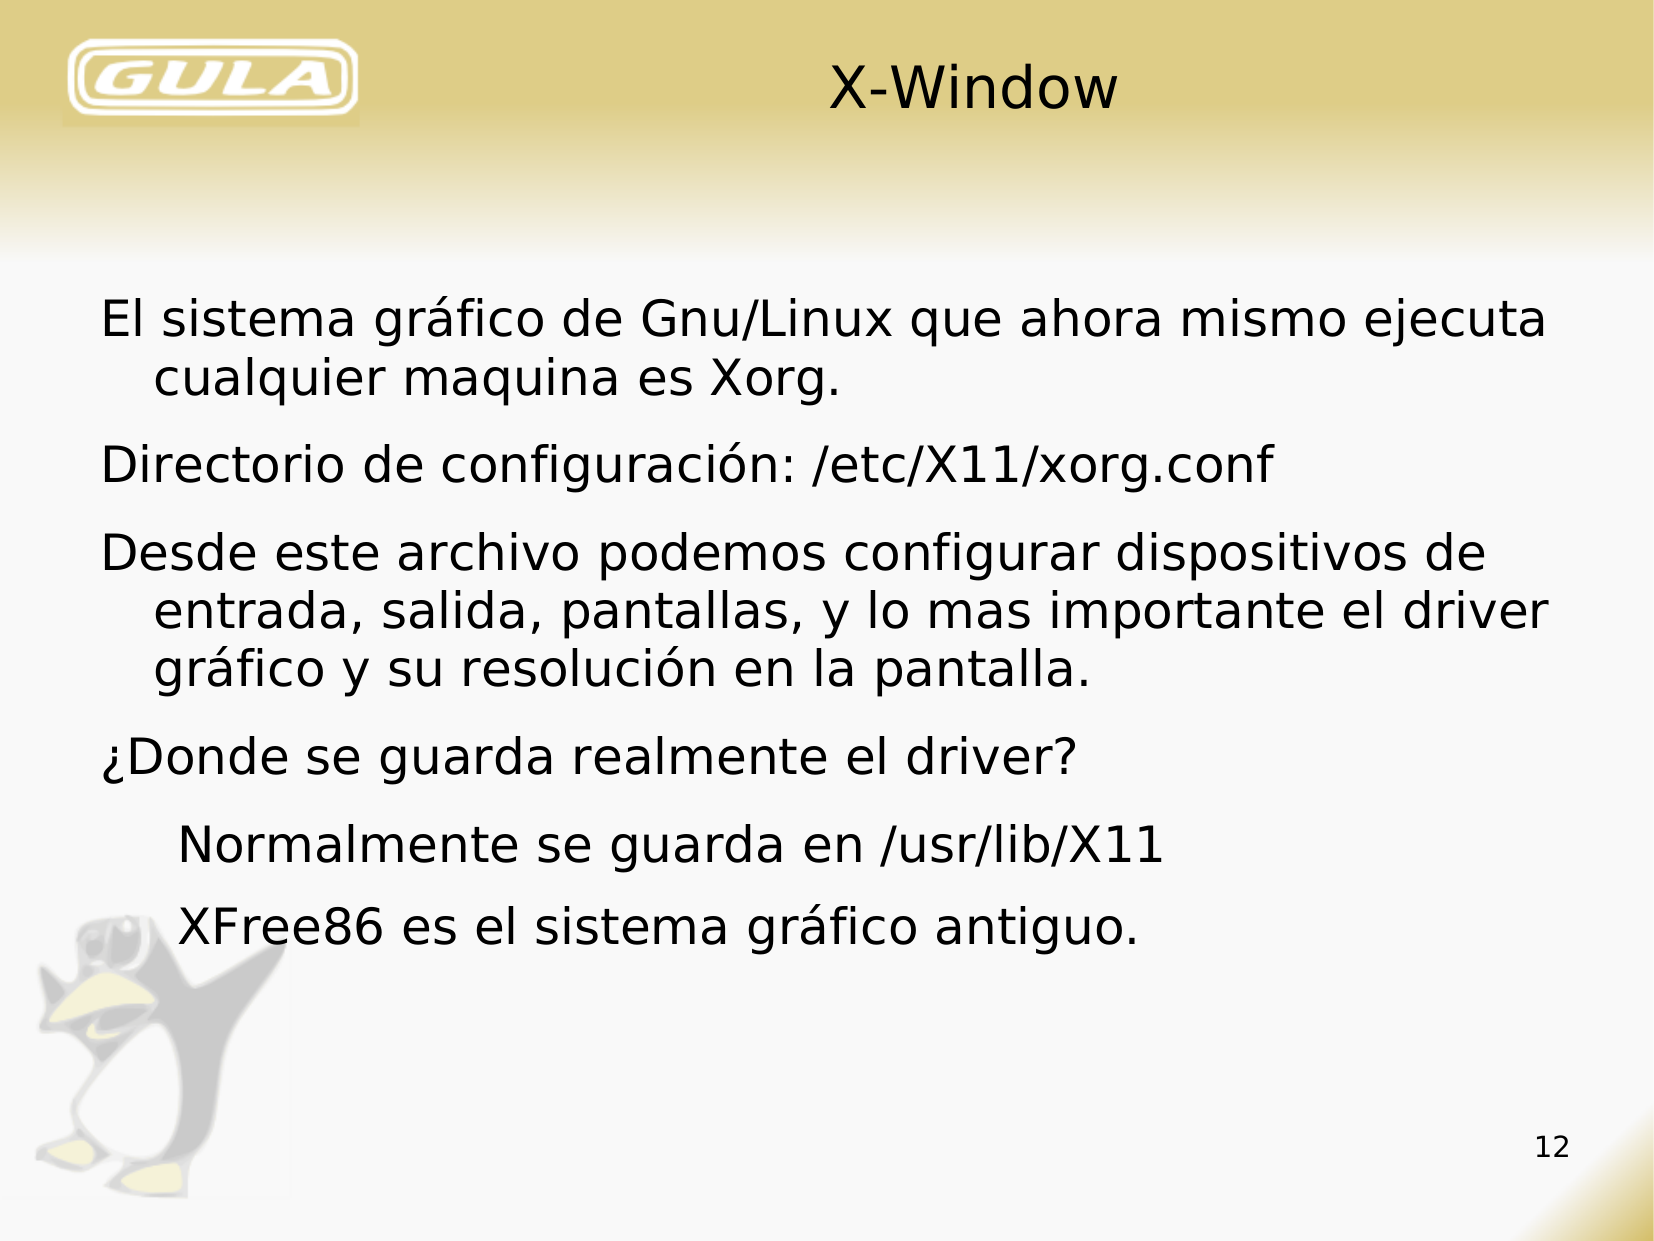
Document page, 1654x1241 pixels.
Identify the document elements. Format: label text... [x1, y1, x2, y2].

list El sistema gráfico de Gnu/Linux que ahora mismo ejecuta cualquier maquina es Xorg. Directorio de configuración: /etc/X11/xorg.conf Desde este archivo podemos configurar dispositivos de entrada, salida, pantallas, y lo mas importante el driver gráfico y su resolución en la pantalla. ¿Donde se guarda realmente el driver? Normalmente se guarda en /usr/lib/X11 XFree86 es el sistema gráfico antiguo. [82, 290, 1571, 1094]
title X-Window [383, 22, 1565, 154]
picture [0, 0, 1654, 1241]
